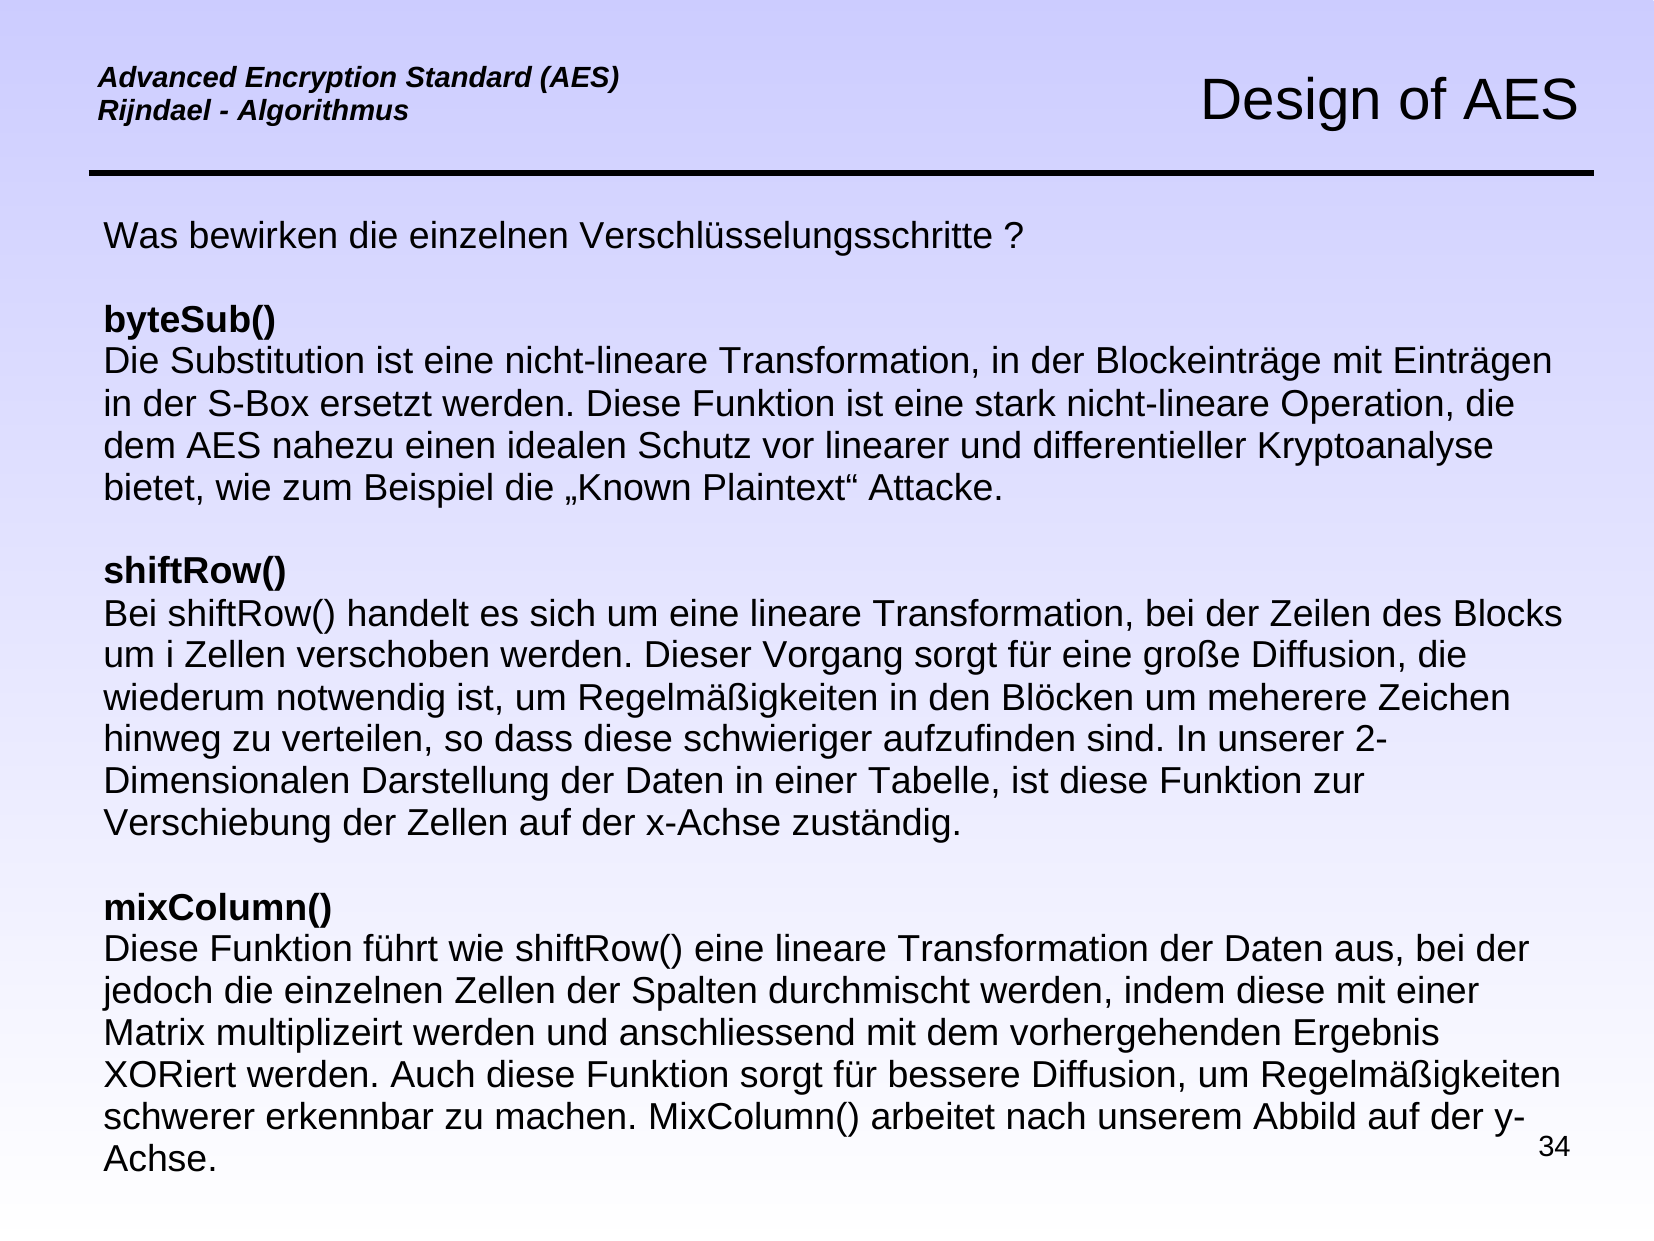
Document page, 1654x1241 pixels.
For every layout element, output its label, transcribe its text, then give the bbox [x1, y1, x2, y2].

text_box Advanced Encryption Standard (AES) Rijndael - Algorithmus [82, 29, 650, 159]
text_box Design of AES [620, 59, 1595, 139]
text_box Was bewirken die einzelnen Verschlüsselungsschritte ? byteSub() Die Substitution ist eine nicht-lineare Transformation, in der Blockeinträge mit Einträgen in der S-Box ersetzt werden. Diese Funktion ist eine stark nicht-lineare Operation, die dem AES nahezu einen idealen Schutz vor linearer und differentieller Kryptoanalyse bietet, wie zum Beispiel die „Known Plaintext“ Attacke. shiftRow() Bei shiftRow() handelt es sich um eine lineare Transformation, bei der Zeilen des Blocks um i Zellen verschoben werden. Dieser Vorgang sorgt für eine große Diffusion, die wiederum notwendig ist, um Regelmäßigkeiten in den Blöcken um meherere Zeichen hinweg zu verteilen, so dass diese schwieriger aufzufinden sind. In unserer 2-Dimensionalen Darstellung der Daten in einer Tabelle, ist diese Funktion zur Verschiebung der Zellen auf der x-Achse zuständig. mixColumn() Diese Funktion führt wie shiftRow() eine lineare Transformation der Daten aus, bei der jedoch die einzelnen Zellen der Spalten durchmischt werden, indem diese mit einer Matrix multiplizeirt werden und anschliessend mit dem vorhergehenden Ergebnis XORiert werden. Auch diese Funktion sorgt für bessere Diffusion, um Regelmäßigkeiten schwerer erkennbar zu machen. MixColumn() arbeitet nach unserem Abbild auf der y-Achse. [88, 206, 1595, 1235]
